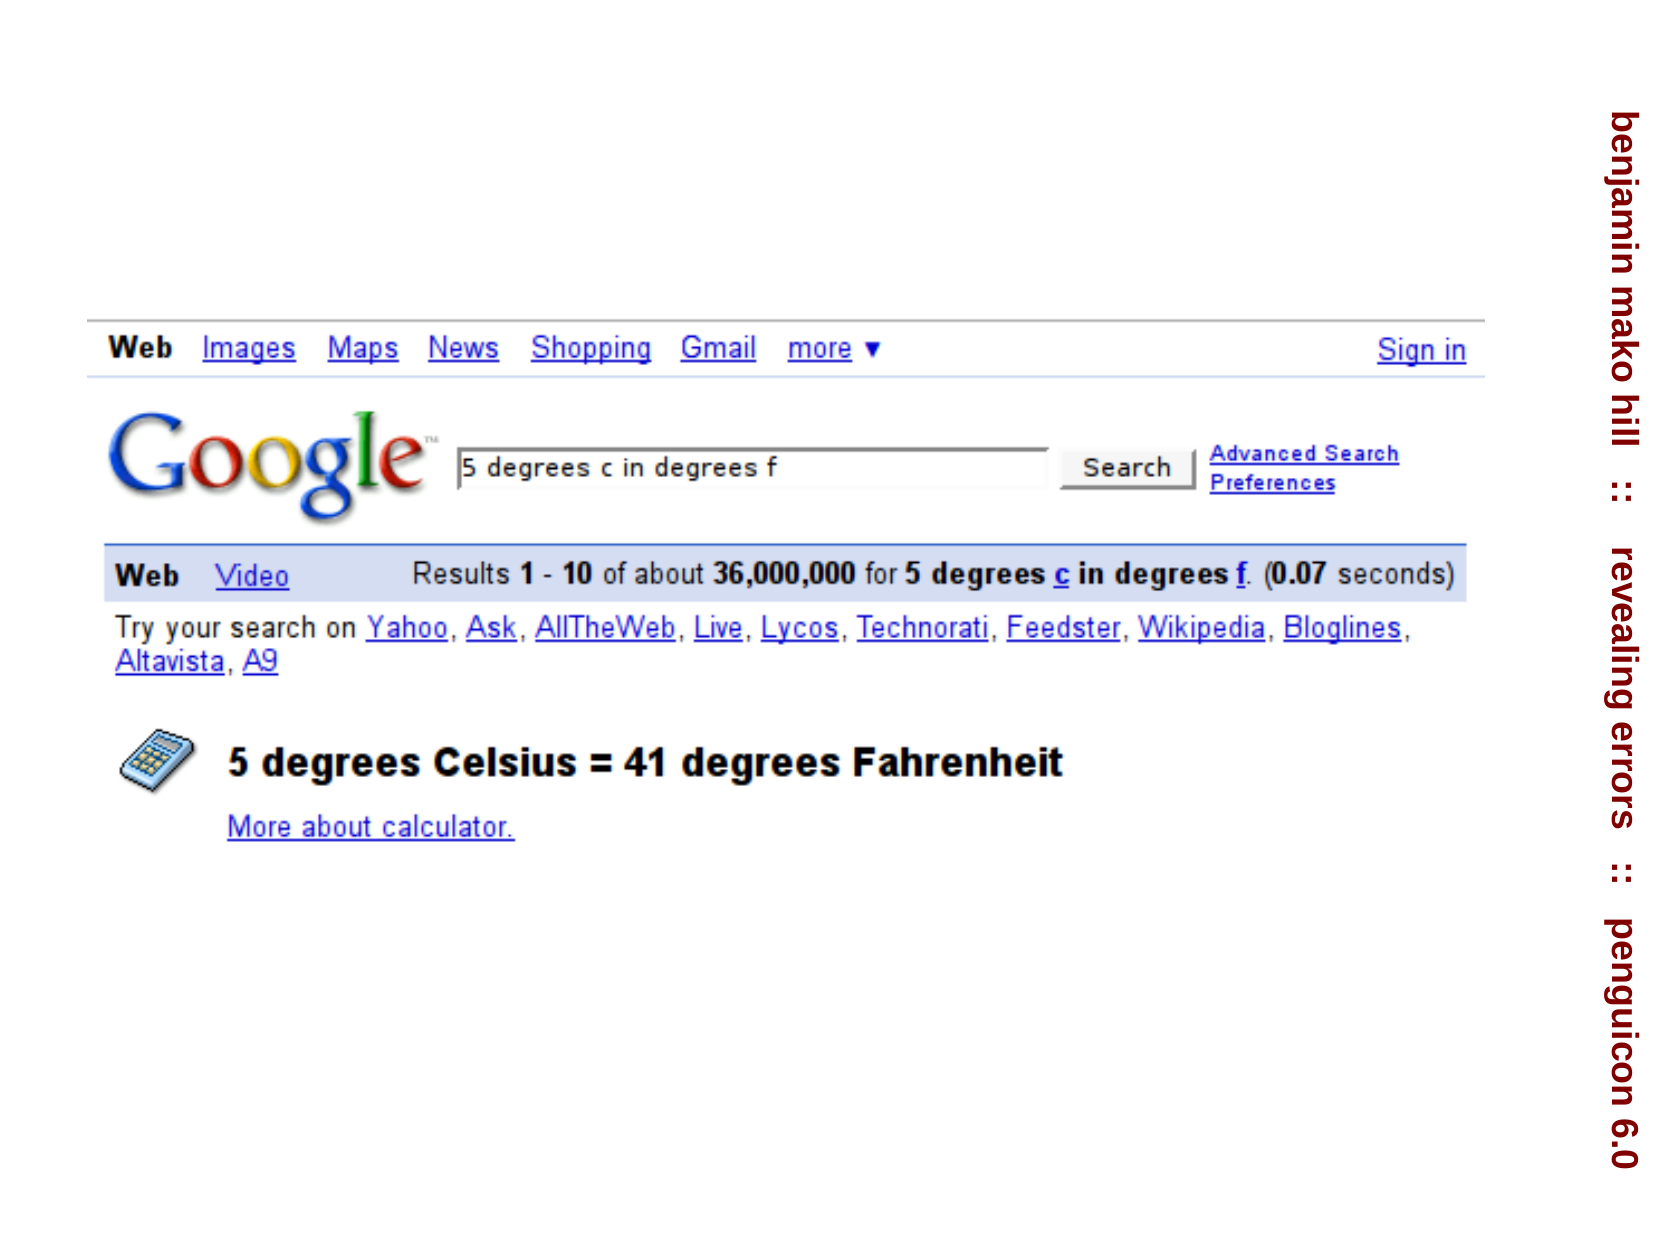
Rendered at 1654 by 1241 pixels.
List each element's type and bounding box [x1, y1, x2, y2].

picture [87, 318, 1485, 900]
